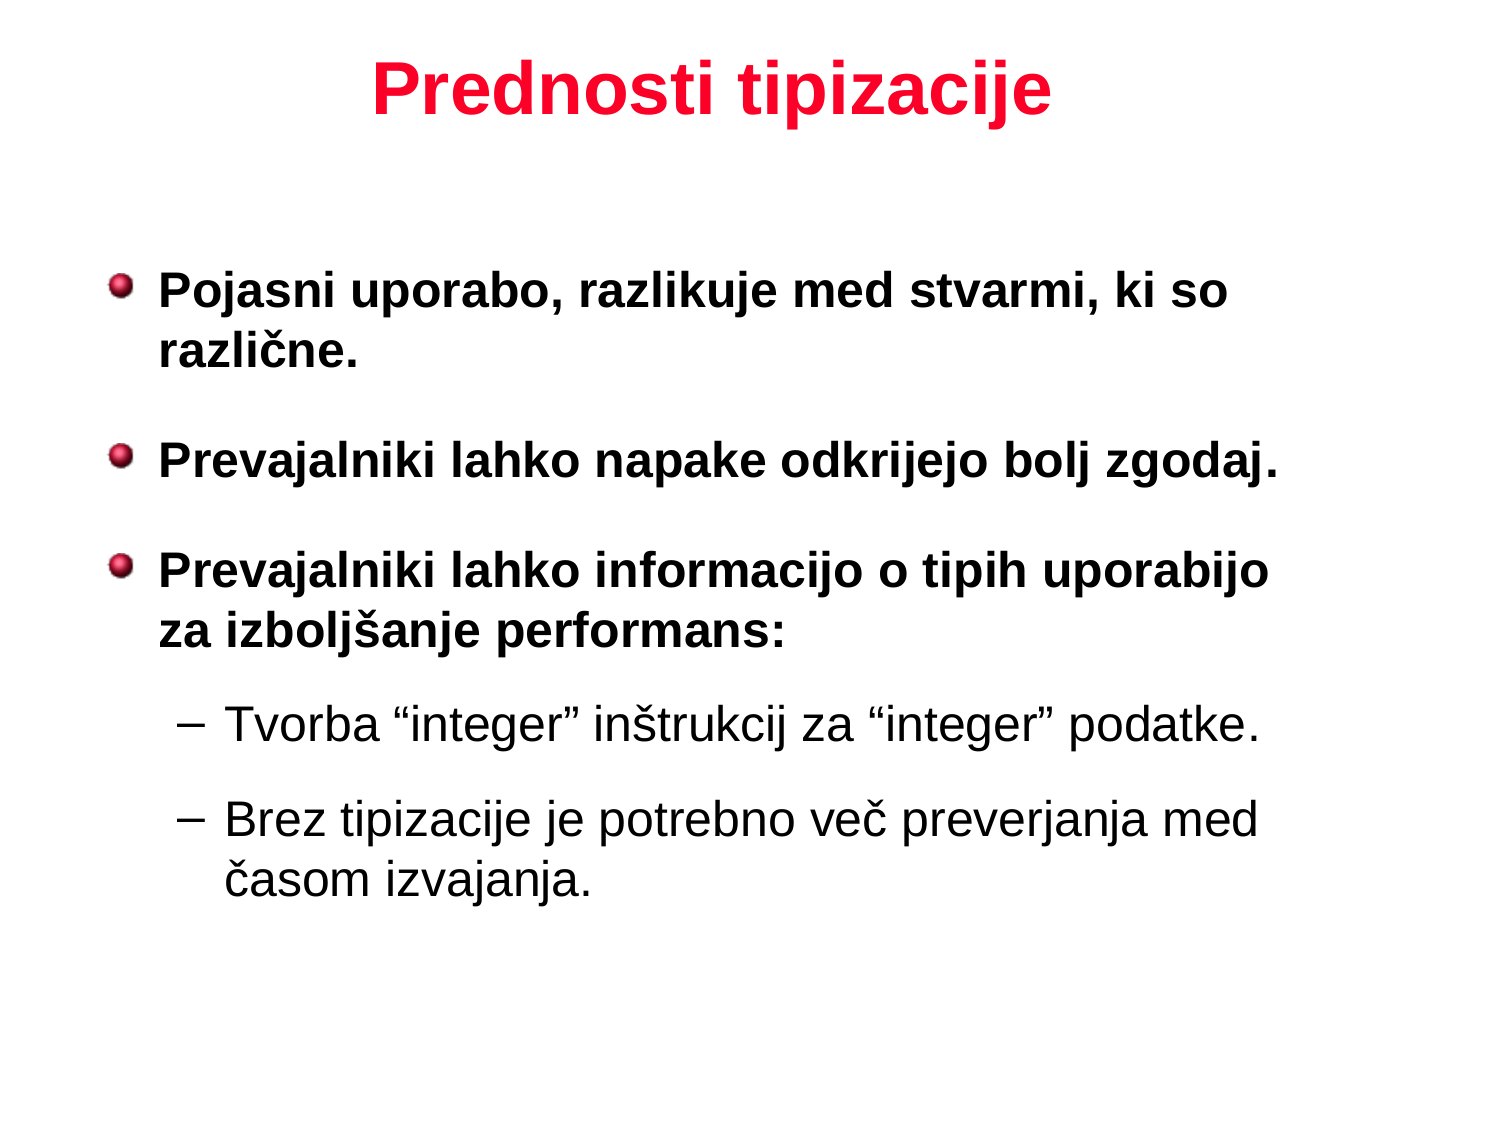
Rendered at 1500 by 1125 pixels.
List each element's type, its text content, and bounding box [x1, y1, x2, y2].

title Prednosti tipizacije [87, 6, 1338, 138]
list Pojasni uporabo, razlikuje med stvarmi, ki so različne. Prevajalniki lahko napake odkrijejo bolj zgodaj. Prevajalniki lahko informacijo o tipih uporabijo za izboljšanje performans: Tvorba “integer” inštrukcij za “integer” podatke. Brez tipizacije je potrebno več preverjanja med časom izvajanja. [87, 249, 1351, 963]
